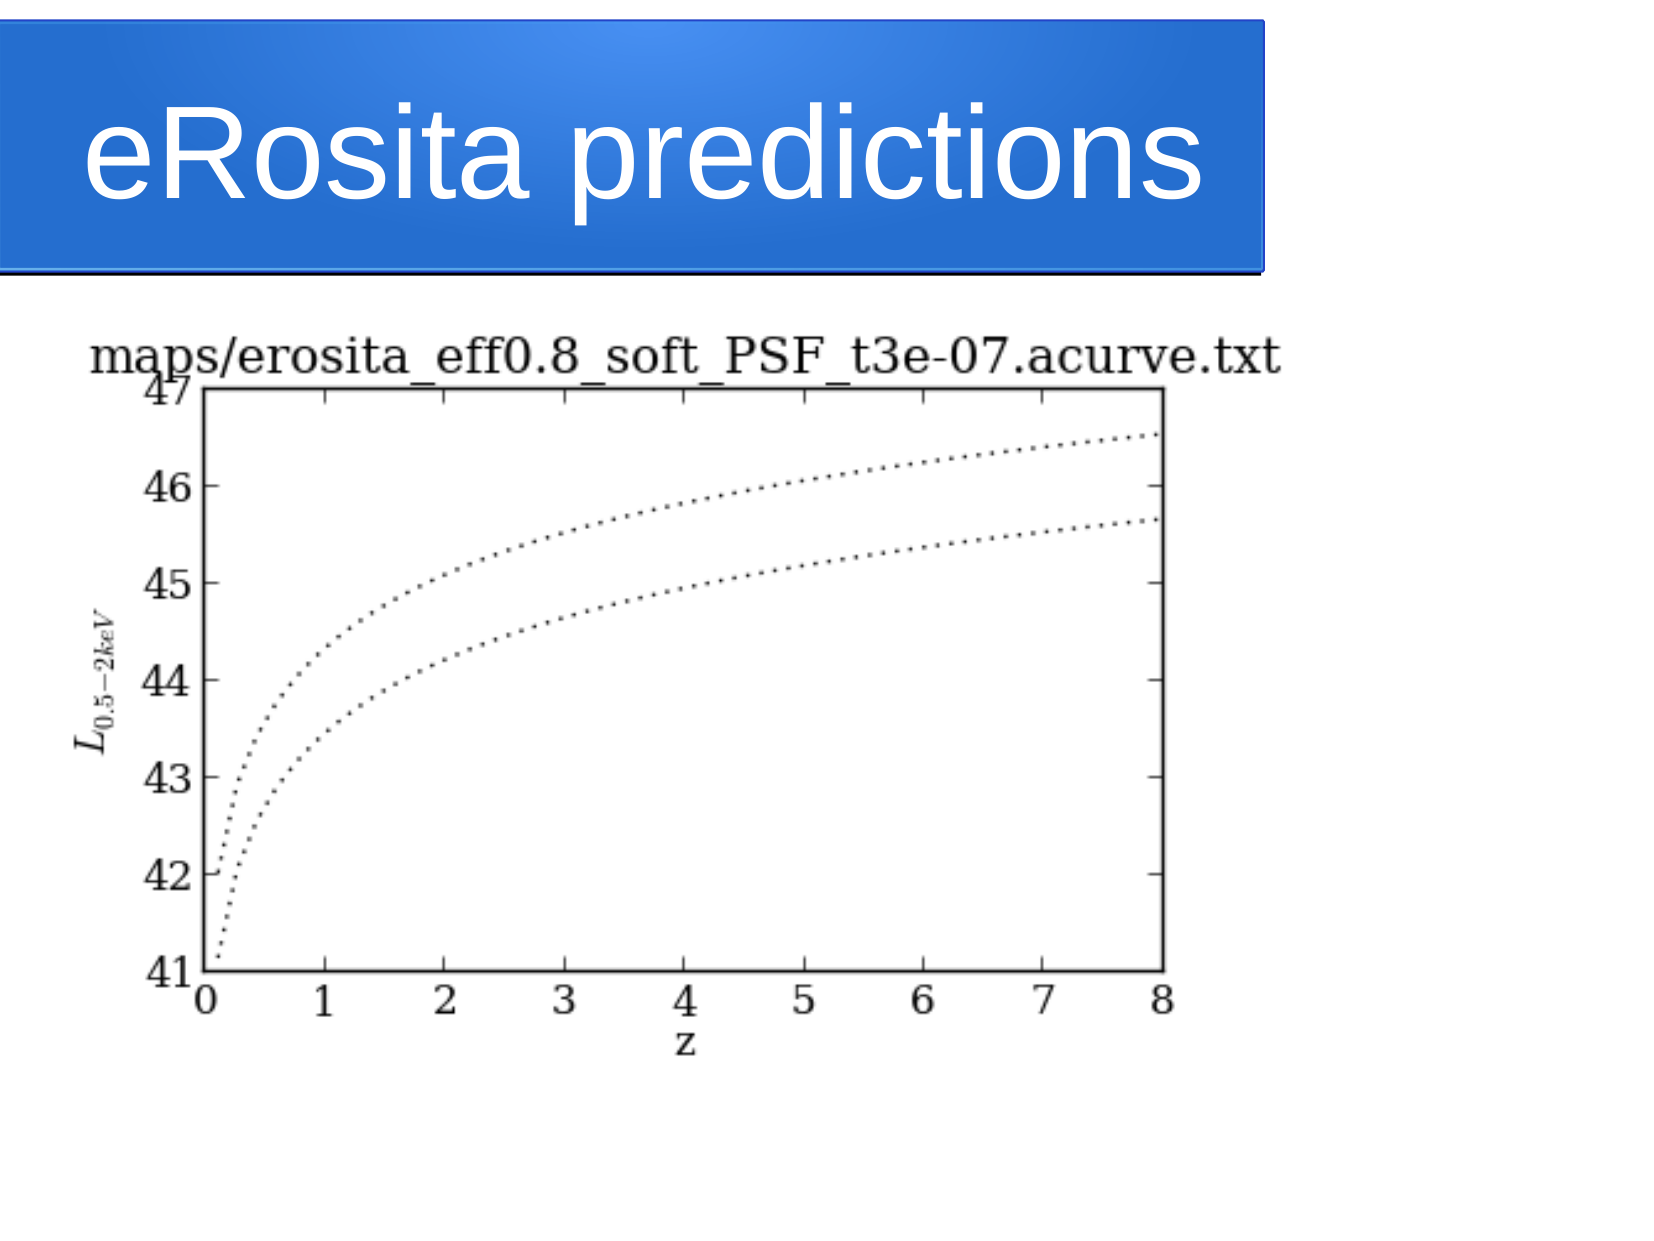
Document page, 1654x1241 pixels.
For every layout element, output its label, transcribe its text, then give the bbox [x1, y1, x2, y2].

picture [50, 313, 1306, 1081]
title eRosita predictions [82, 49, 1250, 257]
